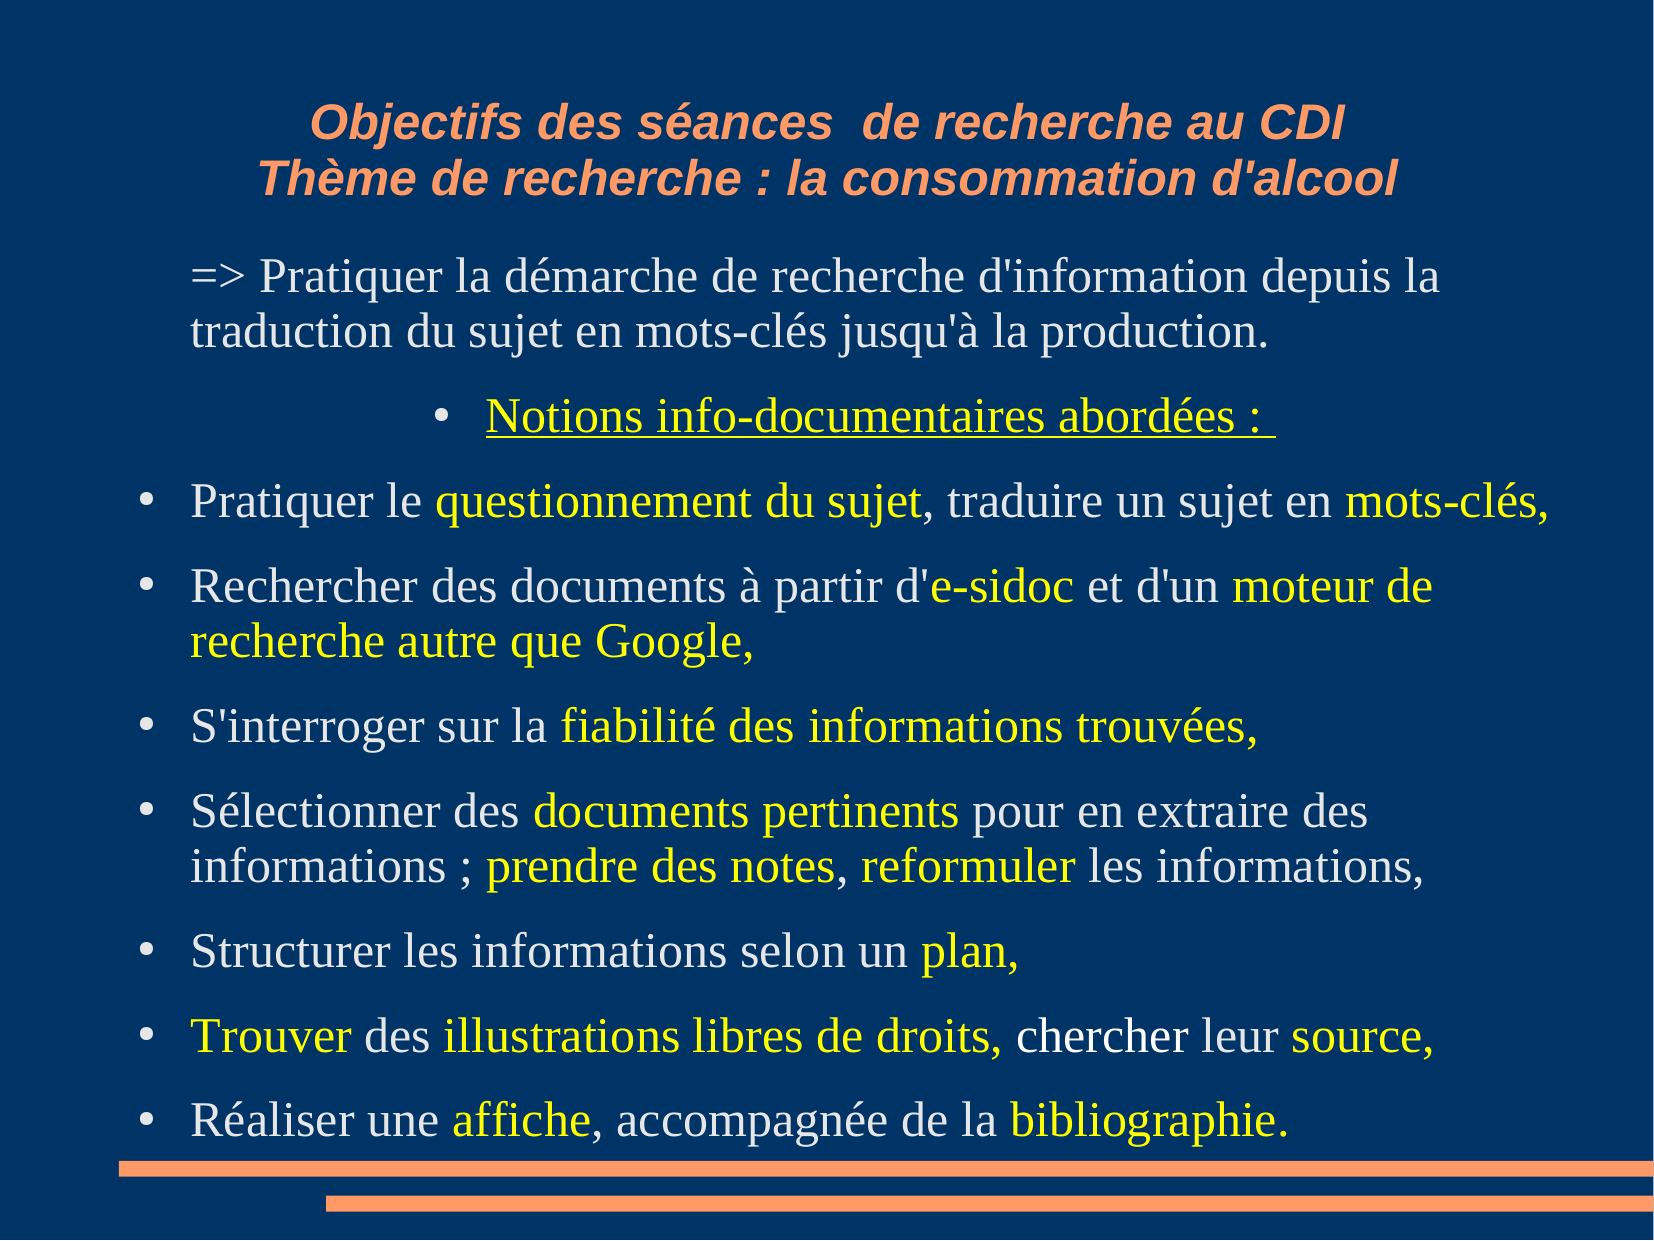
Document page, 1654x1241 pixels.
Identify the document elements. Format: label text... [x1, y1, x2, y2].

list => Pratiquer la démarche de recherche d'information depuis la traduction du sujet en mots-clés jusqu'à la production. Notions info-documentaires abordées : Pratiquer le questionnement du sujet, traduire un sujet en mots-clés, Rechercher des documents à partir d'e-sidoc et d'un moteur de recherche autre que Google, S'interroger sur la fiabilité des informations trouvées, Sélectionner des documents pertinents pour en extraire des informations ; prendre des notes, reformuler les informations, Structurer les informations selon un plan, Trouver des illustrations libres de droits, chercher leur source, Réaliser une affiche, accompagnée de la bibliographie. [120, 248, 1571, 1160]
title Objectifs des séances de recherche au CDI Thème de recherche : la consommation d'alcool [121, 46, 1534, 248]
